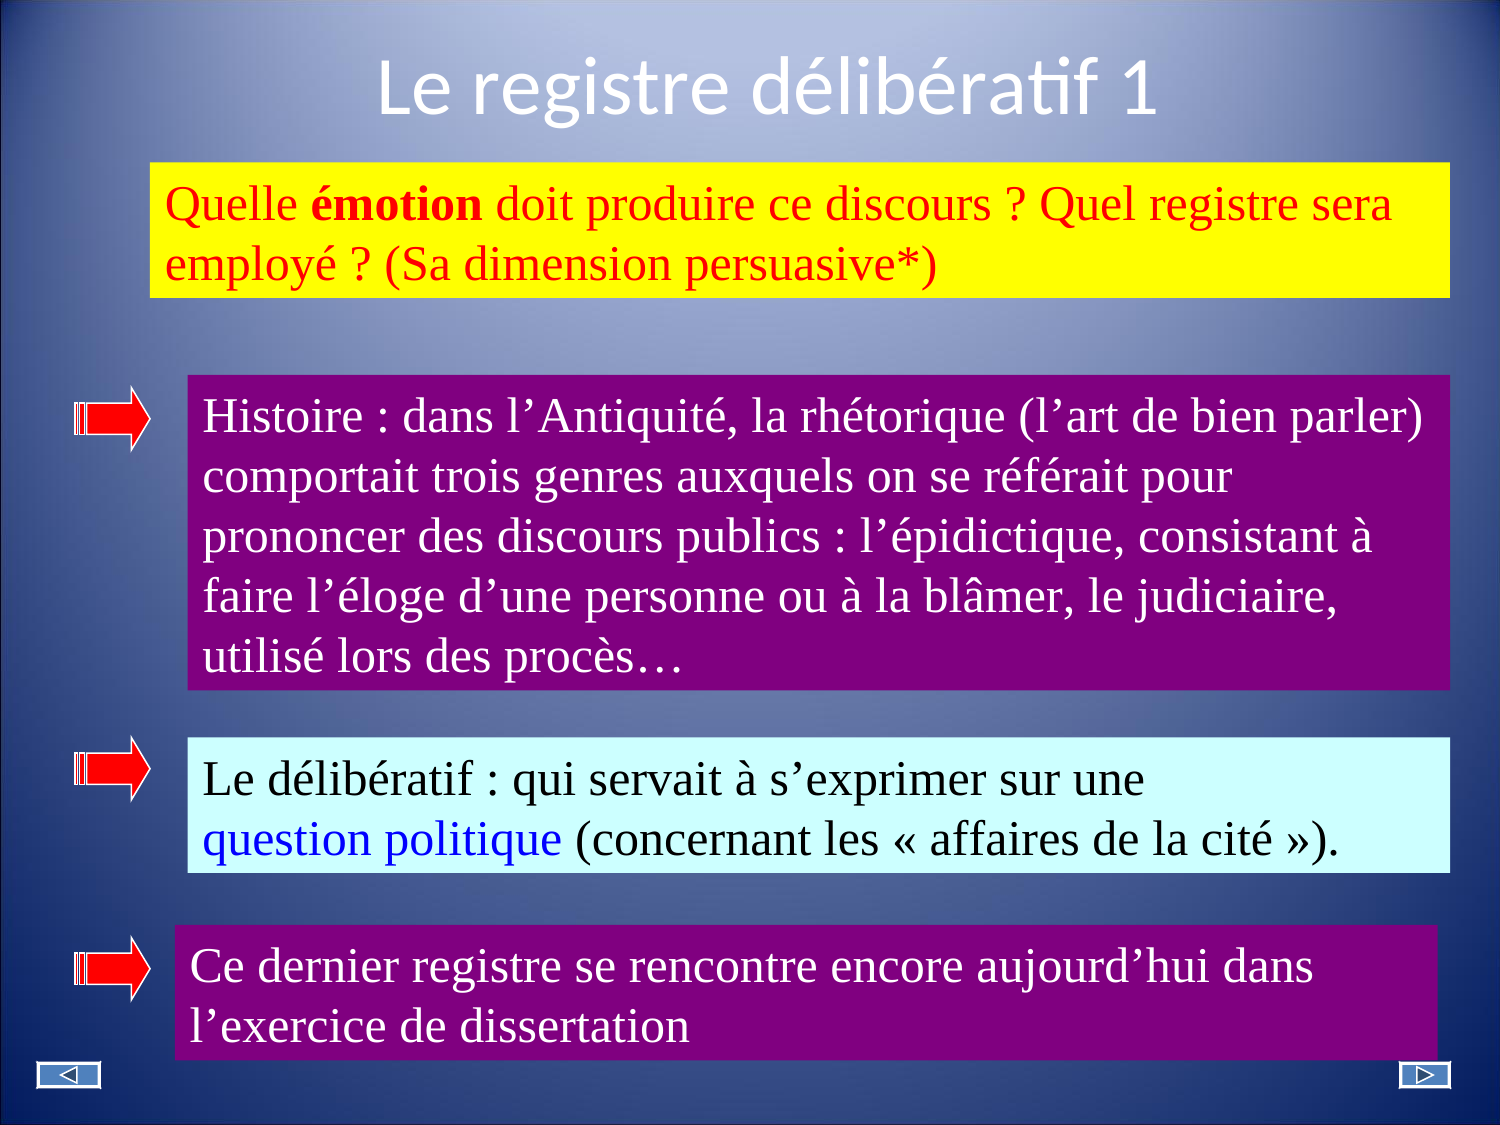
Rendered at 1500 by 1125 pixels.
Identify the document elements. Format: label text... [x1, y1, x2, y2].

text_box Quelle émotion doit produire ce discours ? Quel registre sera employé ? (Sa dimension persuasive*) [149, 162, 1450, 298]
title Le registre délibératif 1 [262, 35, 1275, 153]
text_box [80, 753, 84, 784]
text_box [80, 953, 84, 984]
text_box [1401, 1062, 1451, 1088]
text_box Ce dernier registre se rencontre encore aujourd’hui dans l’exercice de dissertation [174, 924, 1438, 1061]
text_box Histoire : dans l’Antiquité, la rhétorique (l’art de bien parler) comportait trois genres auxquels on se référait pour prononcer des discours publics : l’épidictique, consistant à faire l’éloge d’une personne ou à la blâmer, le judiciaire, utilisé lors des procès… [187, 374, 1451, 691]
picture [0, 0, 1500, 1125]
text_box [86, 737, 151, 801]
text_box [86, 937, 151, 1001]
text_box Le délibératif : qui servait à s’exprimer sur une question politique (concernant les « affaires de la cité »). [187, 737, 1451, 873]
text_box [80, 403, 84, 434]
text_box [38, 1062, 101, 1088]
text_box [86, 387, 151, 451]
